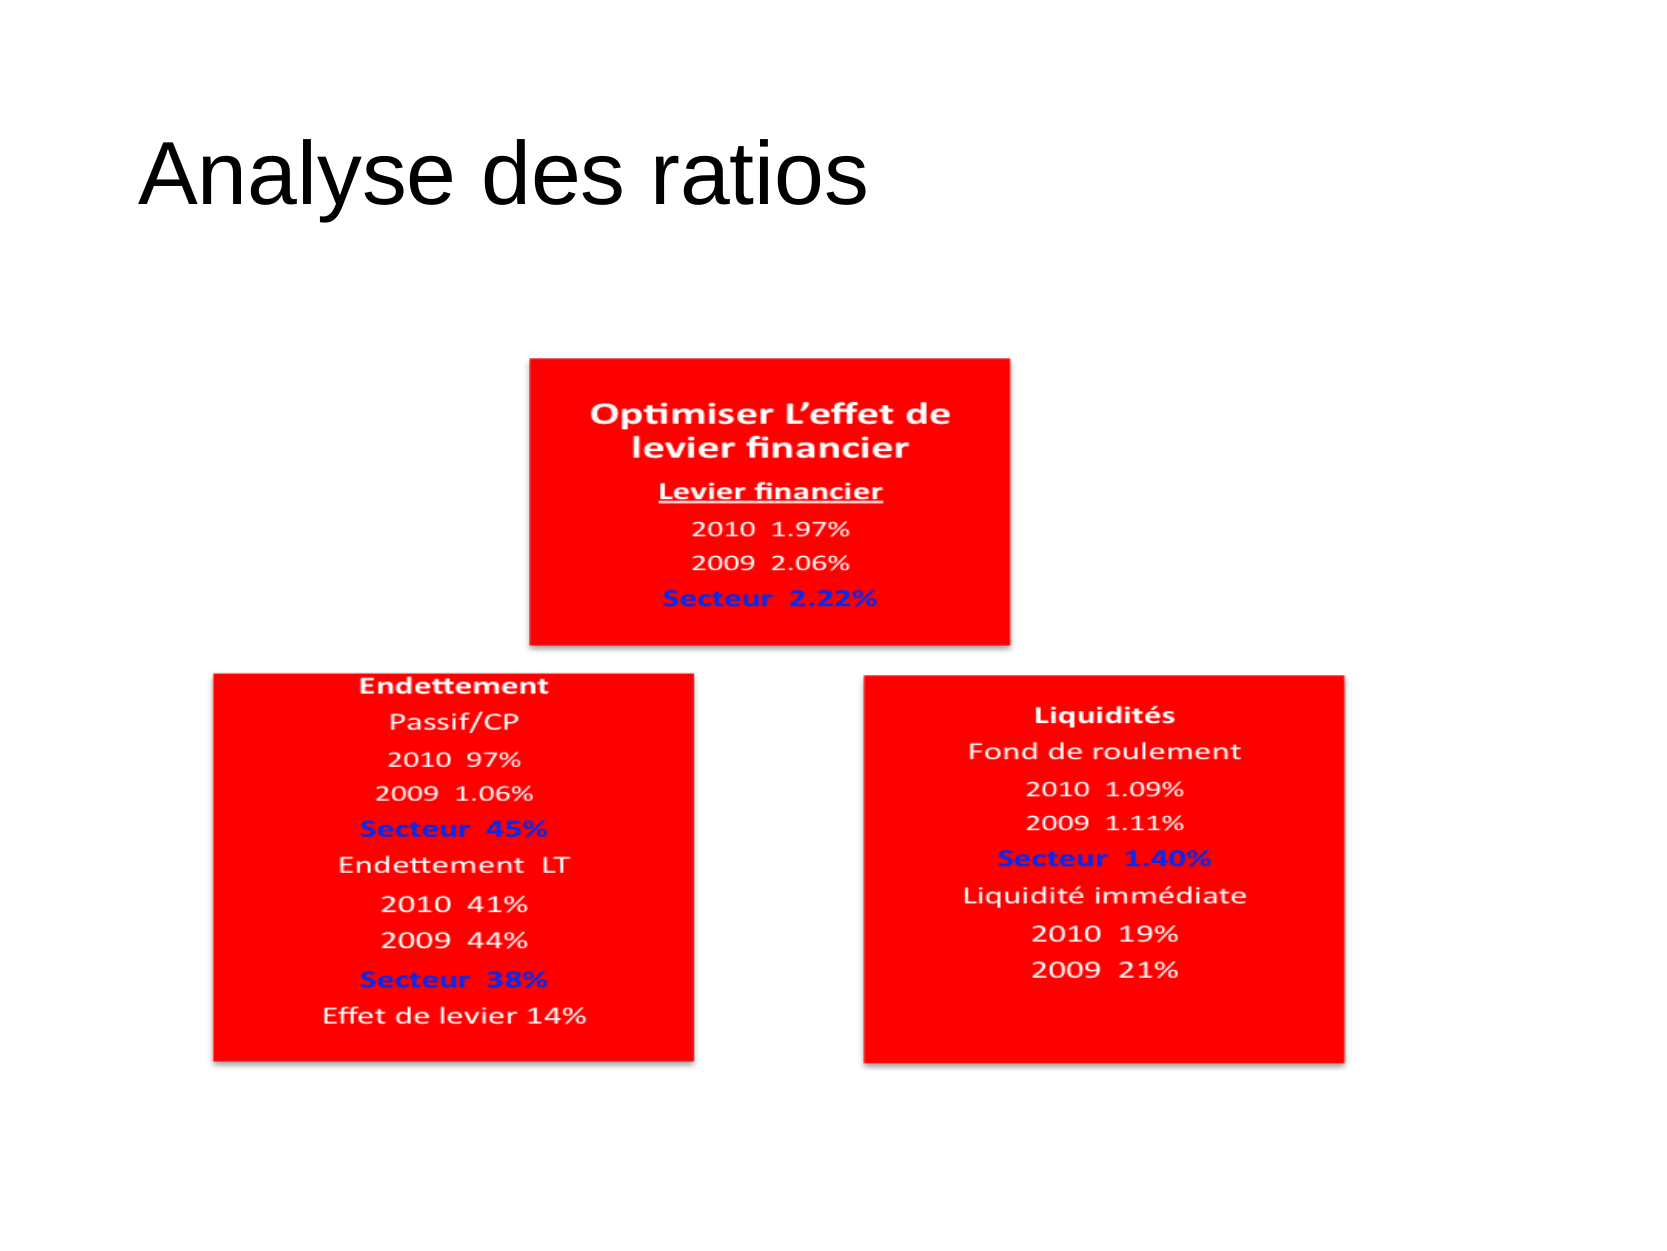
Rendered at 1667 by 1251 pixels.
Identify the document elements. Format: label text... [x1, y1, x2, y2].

picture [83, 249, 1623, 1158]
title Analyse des ratios [138, 122, 1667, 272]
